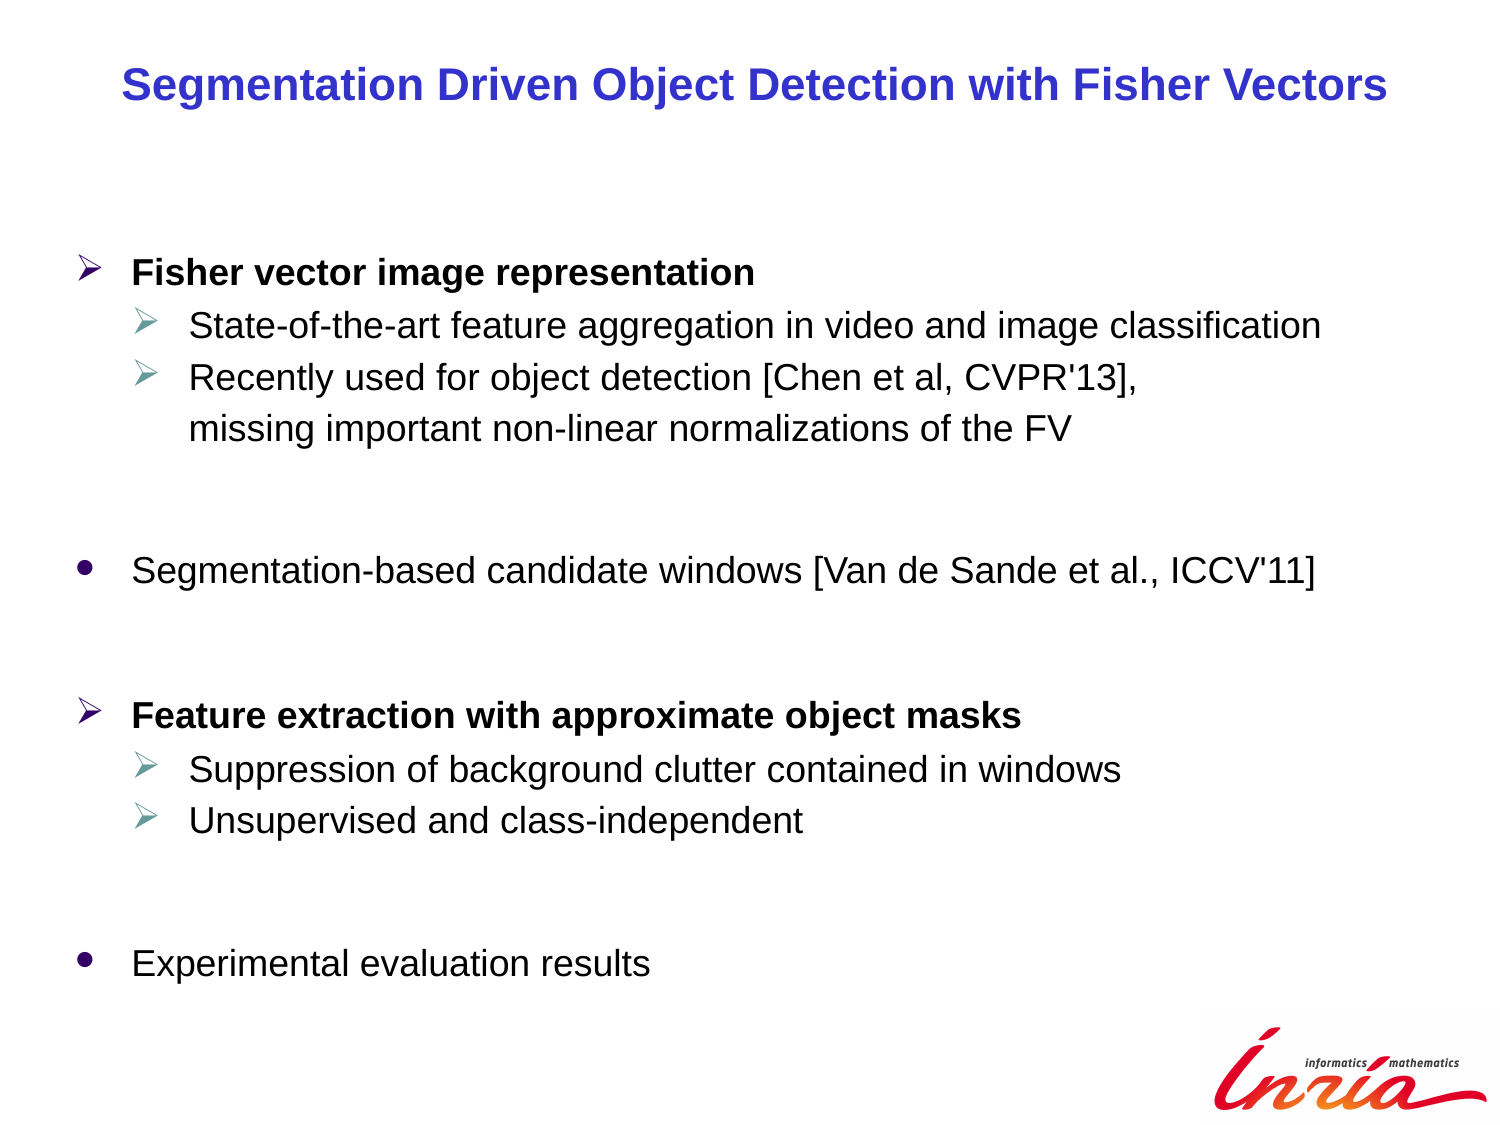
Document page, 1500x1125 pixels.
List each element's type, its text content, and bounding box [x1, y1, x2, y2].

list Fisher vector image representation State-of-the-art feature aggregation in video and image classification Recently used for object detection [Chen et al, CVPR'13], missing important non-linear normalizations of the FV Segmentation-based candidate windows [Van de Sande et al., ICCV'11] Feature extraction with approximate object masks Suppression of background clutter contained in windows Unsupervised and class-independent Experimental evaluation results [75, 178, 1425, 1125]
picture [1425, 1012, 1500, 1125]
title Segmentation Driven Object Detection with Fisher Vectors [51, 46, 1459, 123]
